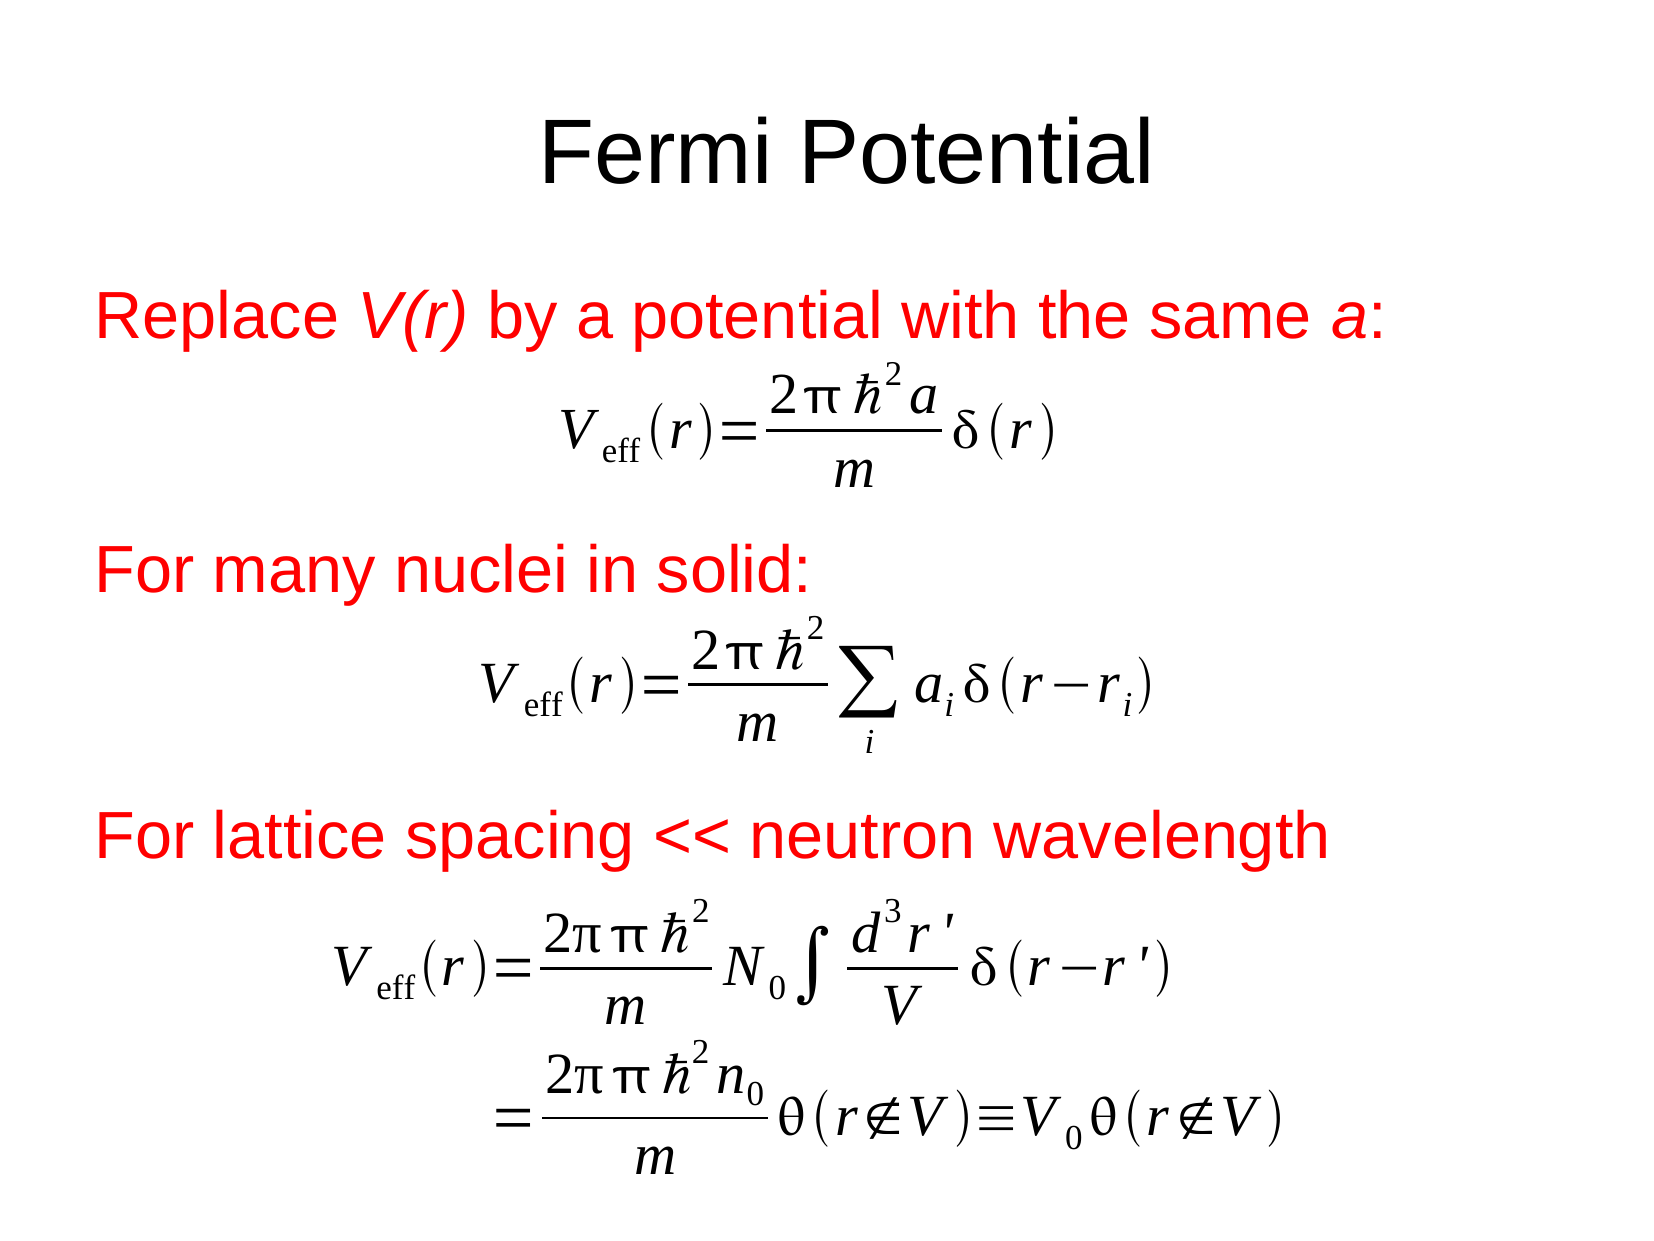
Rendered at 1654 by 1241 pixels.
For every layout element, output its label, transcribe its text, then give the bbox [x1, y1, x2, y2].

list For lattice spacing << neutron wavelength [76, 798, 1566, 922]
chart [551, 354, 1063, 500]
chart [472, 608, 1161, 762]
list For many nuclei in solid: [76, 532, 1566, 656]
chart [324, 891, 1291, 1188]
title Fermi Potential [289, 82, 1406, 221]
list Replace V(r) by a potential with the same a: [76, 278, 1565, 402]
